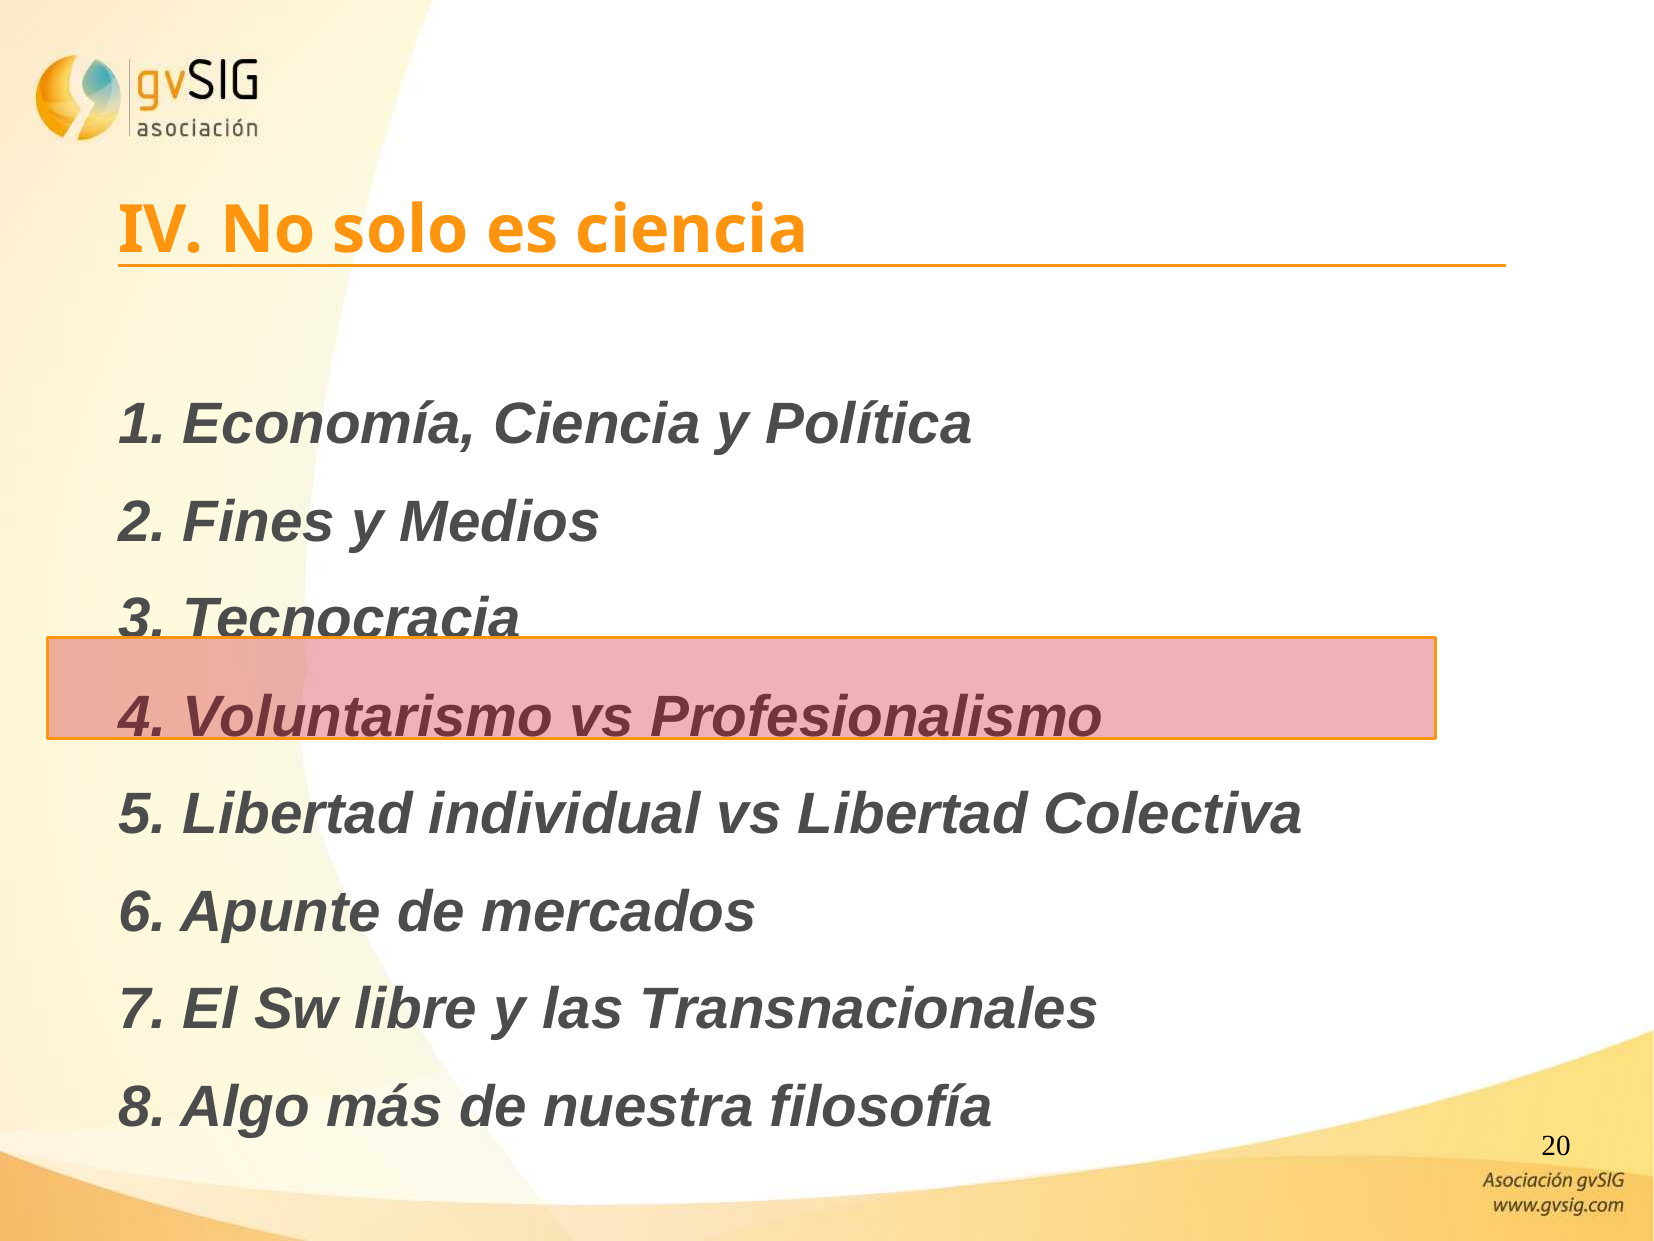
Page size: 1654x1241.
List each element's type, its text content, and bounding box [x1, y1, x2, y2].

picture [0, 0, 1654, 1241]
title IV. No solo es ciencia [118, 177, 1607, 276]
title 1. Economía, Ciencia y Política 2. Fines y Medios 3. Tecnocracia 4. Voluntarismo vs Profesionalismo 5. Libertad individual vs Libertad Colectiva 6. Apunte de mercados 7. El Sw libre y las Transnacionales 8. Algo más de nuestra filosofía [118, 374, 1477, 1188]
text_box [47, 637, 1436, 739]
